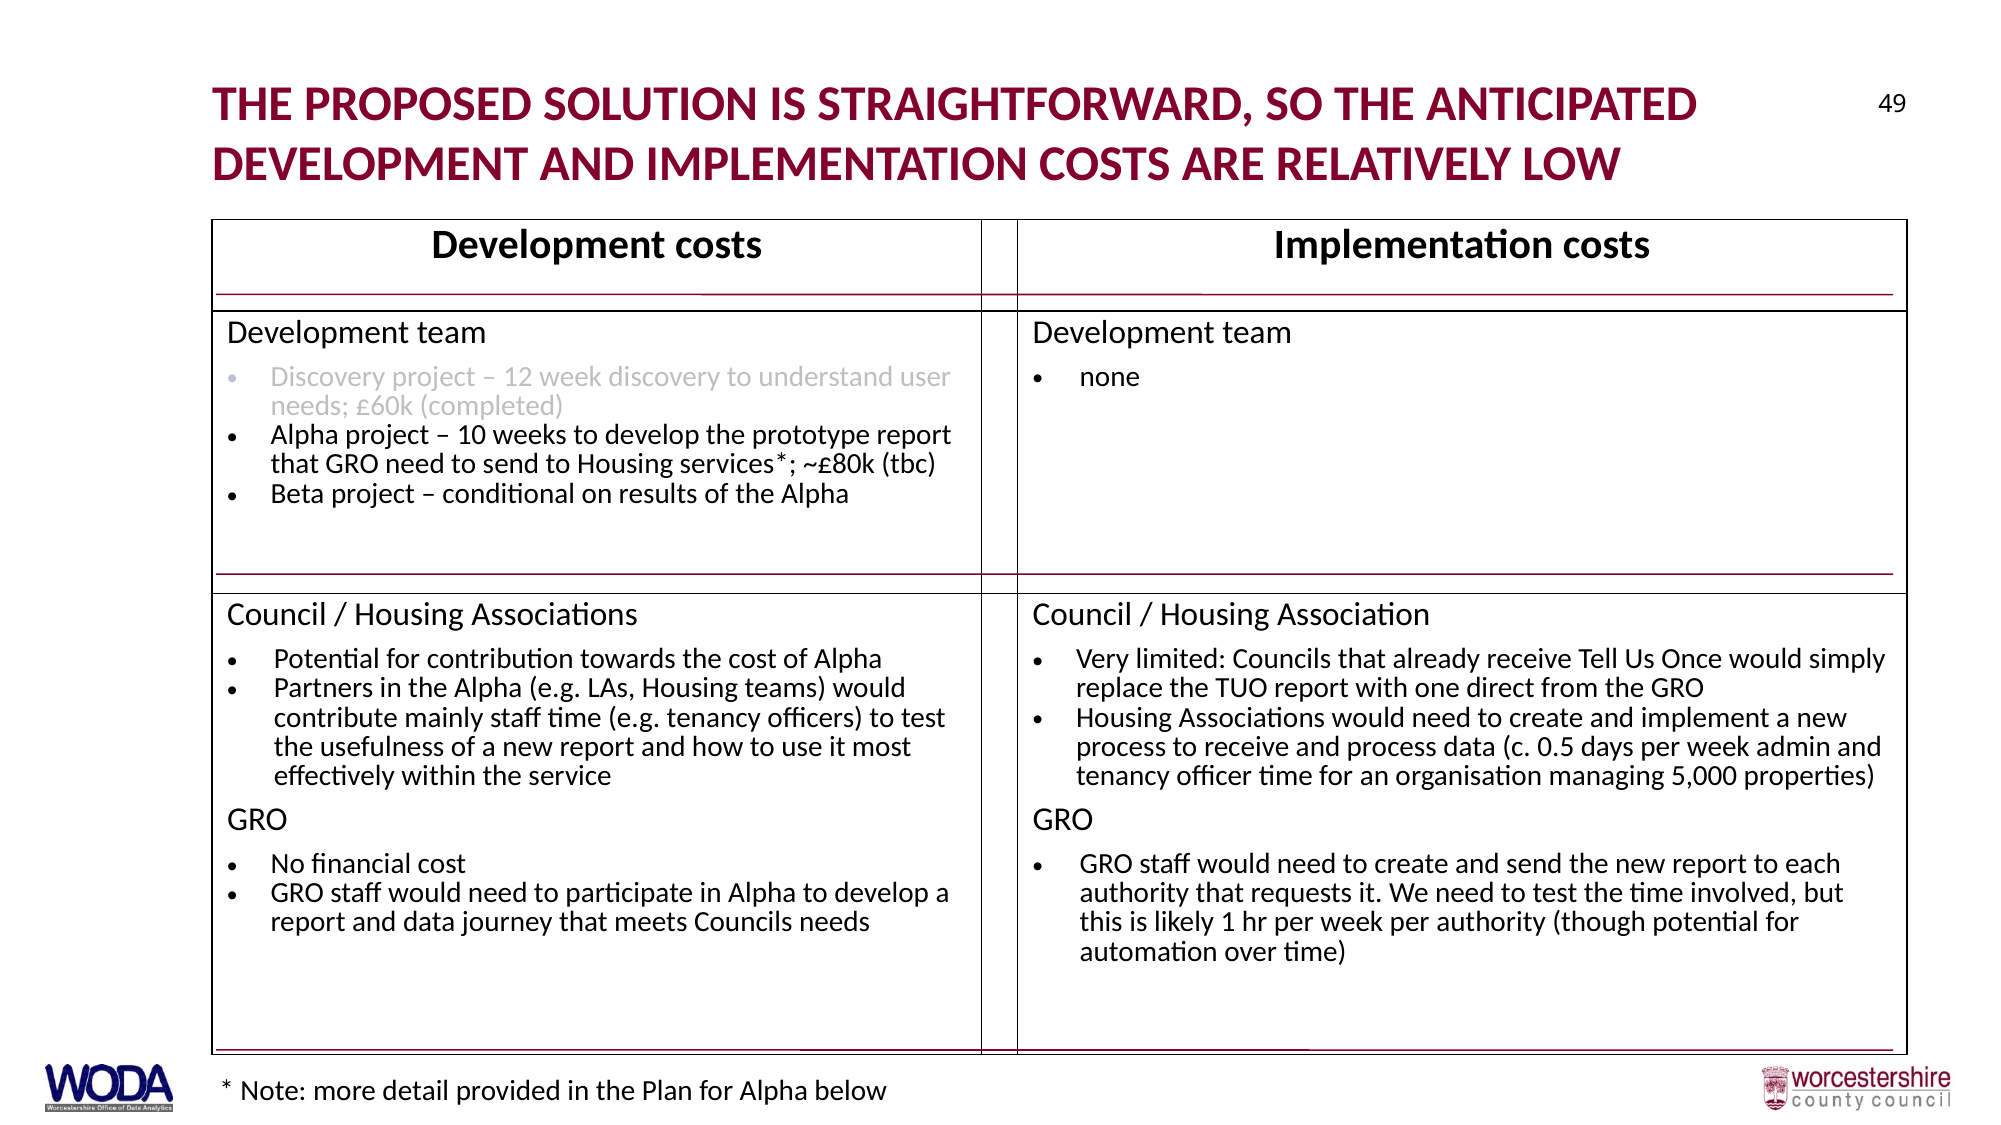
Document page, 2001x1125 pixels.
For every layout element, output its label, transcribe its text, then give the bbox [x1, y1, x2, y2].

table_header [982, 220, 1017, 293]
picture [45, 1064, 173, 1112]
slide_number <number> [1850, 87, 1907, 148]
table_header Development costs [213, 220, 981, 310]
table_header Implementation costs [1018, 220, 1906, 310]
table_header [982, 296, 1017, 310]
picture [1749, 1055, 1971, 1121]
table_cell Development team none [1018, 312, 1906, 593]
table_cell Development team Discovery project – 12 week discovery to understand user needs; £60k (completed) Alpha project – 10 weeks to develop the prototype report that GRO need to send to Housing services*; ~£80k (tbc) Beta project – conditional on results of the Alpha [213, 312, 981, 593]
title THE PROPOSED SOLUTION IS STRAIGHTFORWARD, SO THE ANTICIPATED DEVELOPMENT AND IMPLEMENTATION COSTS ARE RELATIVELY LOW [212, 70, 1809, 203]
table_cell [982, 312, 1017, 573]
table_cell [982, 575, 1017, 593]
table_cell Council / Housing Associations Potential for contribution towards the cost of Alpha Partners in the Alpha (e.g. LAs, Housing teams) would contribute mainly staff time (e.g. tenancy officers) to test the usefulness of a new report and how to use it most effectively within the service GRO No financial cost GRO staff would need to participate in Alpha to develop a report and data journey that meets Councils needs [213, 594, 981, 1054]
table_cell [982, 594, 1017, 1049]
table_cell Council / Housing Association Very limited: Councils that already receive Tell Us Once would simply replace the TUO report with one direct from the GRO Housing Associations would need to create and implement a new process to receive and process data (c. 0.5 days per week admin and tenancy officer time for an organisation managing 5,000 properties) GRO GRO staff would need to create and send the new report to each authority that requests it. We need to test the time involved, but this is likely 1 hr per week per authority (though potential for automation over time) [1018, 594, 1906, 1054]
text_box * Note: more detail provided in the Plan for Alpha below [219, 1071, 1723, 1107]
